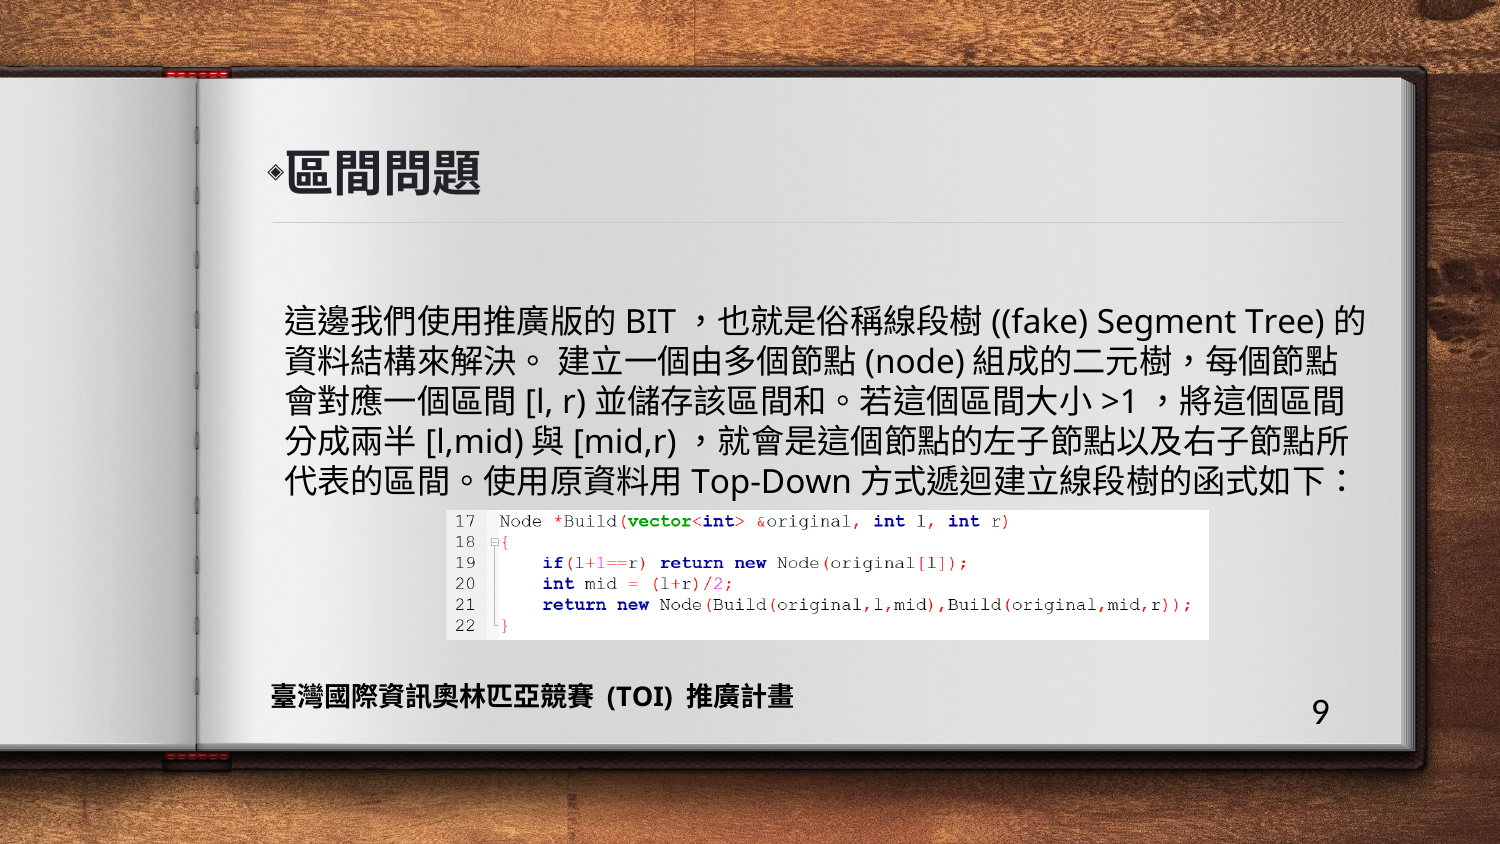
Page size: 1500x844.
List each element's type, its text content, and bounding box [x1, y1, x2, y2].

list 區間問題 [252, 126, 1194, 216]
chart [446, 510, 1209, 640]
text_box 這邊我們使用推廣版的BIT，也就是俗稱線段樹((fake) Segment Tree)的資料結構來解決。 建立一個由多個節點(node)組成的二元樹，每個節點會對應一個區間[l, r)並儲存該區間和。若這個區間大小>1，將這個區間分成兩半[l,mid)與[mid,r)，就會是這個節點的左子節點以及右子節點所代表的區間。使用原資料用Top-Down方式遞迴建立線段樹的函式如下： [269, 293, 1386, 511]
text_box [1295, 672, 1386, 737]
